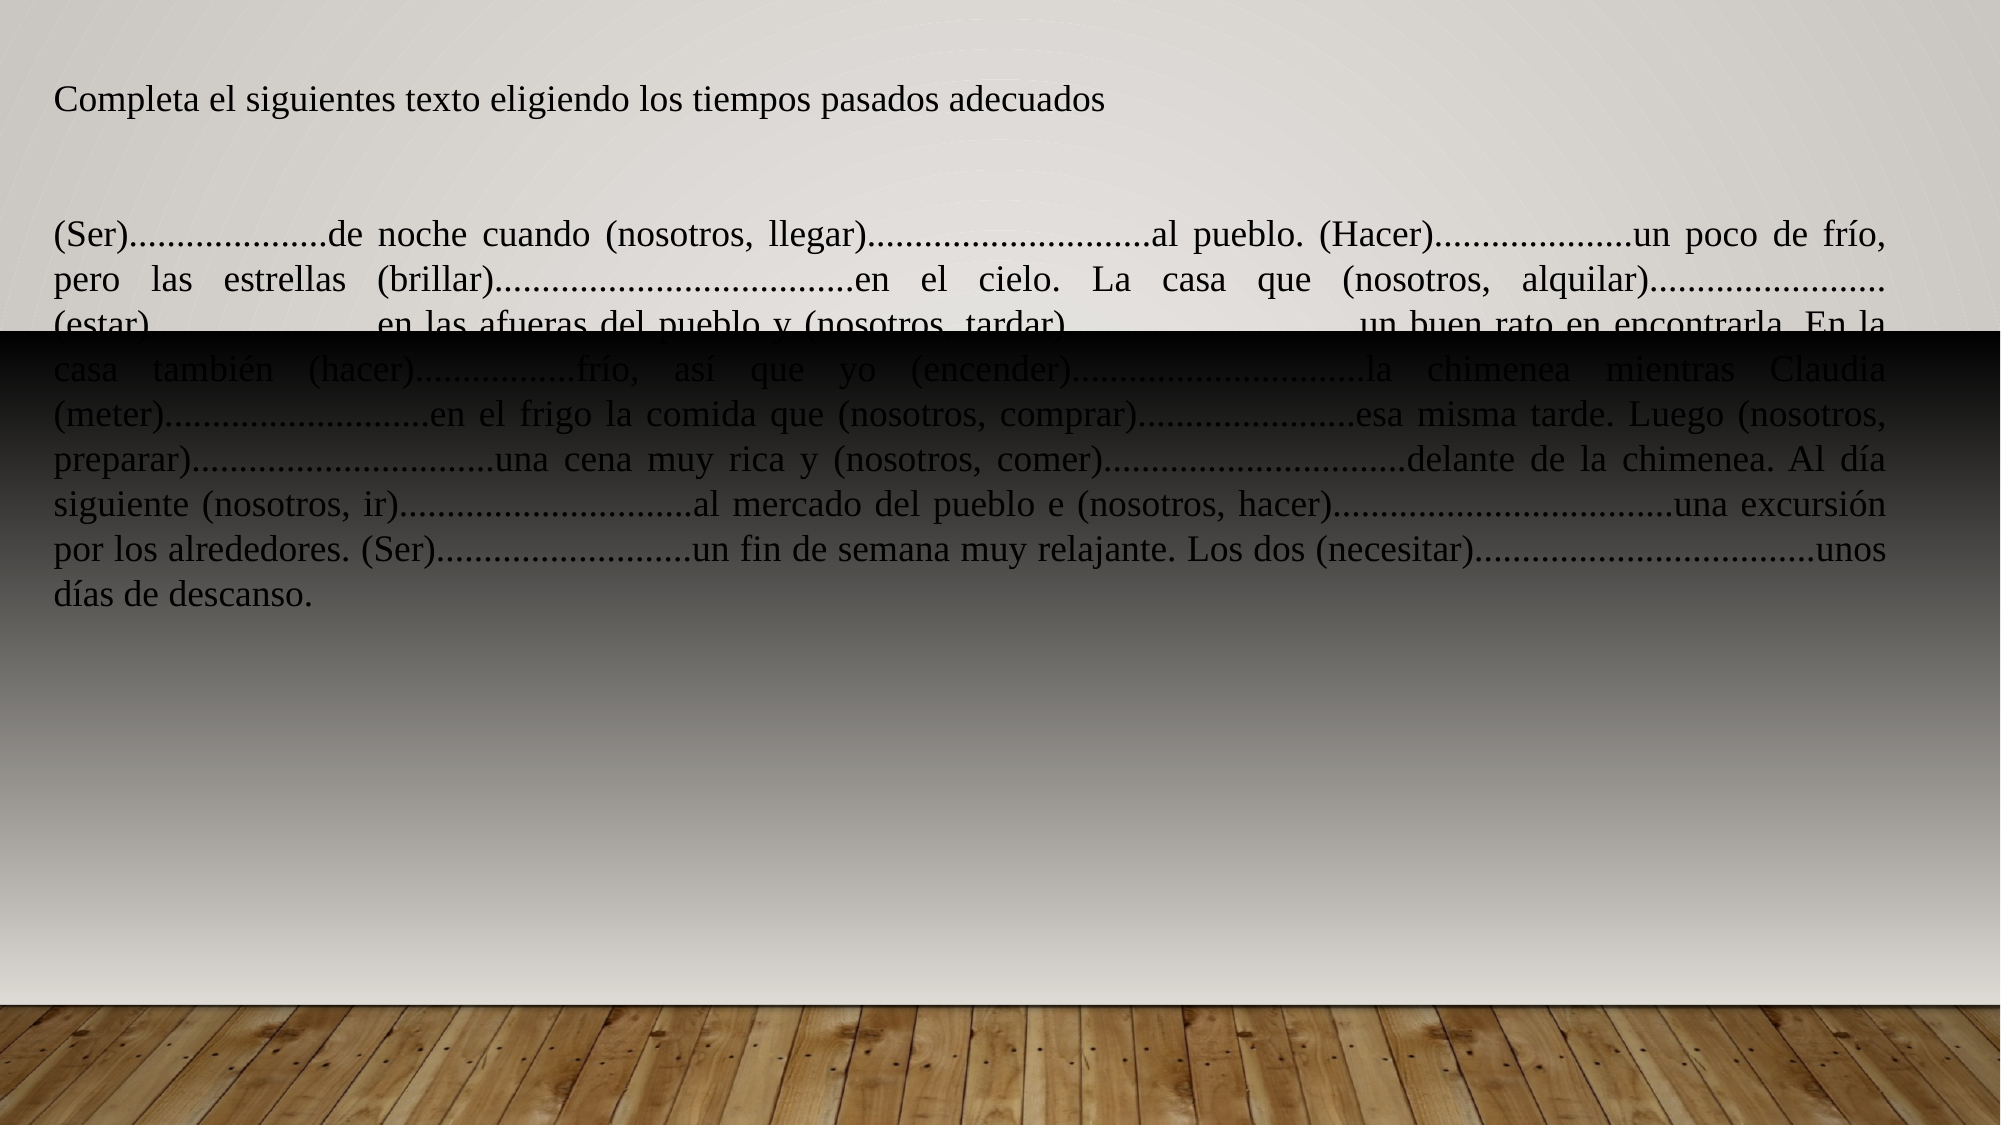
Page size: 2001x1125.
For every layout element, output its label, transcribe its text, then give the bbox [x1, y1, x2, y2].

text_box Completa el siguientes texto eligiendo los tiempos pasados adecuados (Ser).....................de noche cuando (nosotros, llegar)..............................al pueblo. (Hacer).....................un poco de frío, pero las estrellas (brillar)......................................en el cielo. La casa que (nosotros, alquilar).........................(estar)........................en las afueras del pueblo y (nosotros, tardar)...............................un buen rato en encontrarla. En la casa también (hacer).................frío, así que yo (encender)...............................la chimenea mientras Claudia (meter)............................en el frigo la comida que (nosotros, comprar).......................esa misma tarde. Luego (nosotros, preparar)................................una cena muy rica y (nosotros, comer)................................delante de la chimenea. Al día siguiente (nosotros, ir)...............................al mercado del pueblo e (nosotros, hacer)....................................una excursión por los alrededores. (Ser)...........................un fin de semana muy relajante. Los dos (necesitar)....................................unos días de descanso. [38, 66, 1921, 627]
